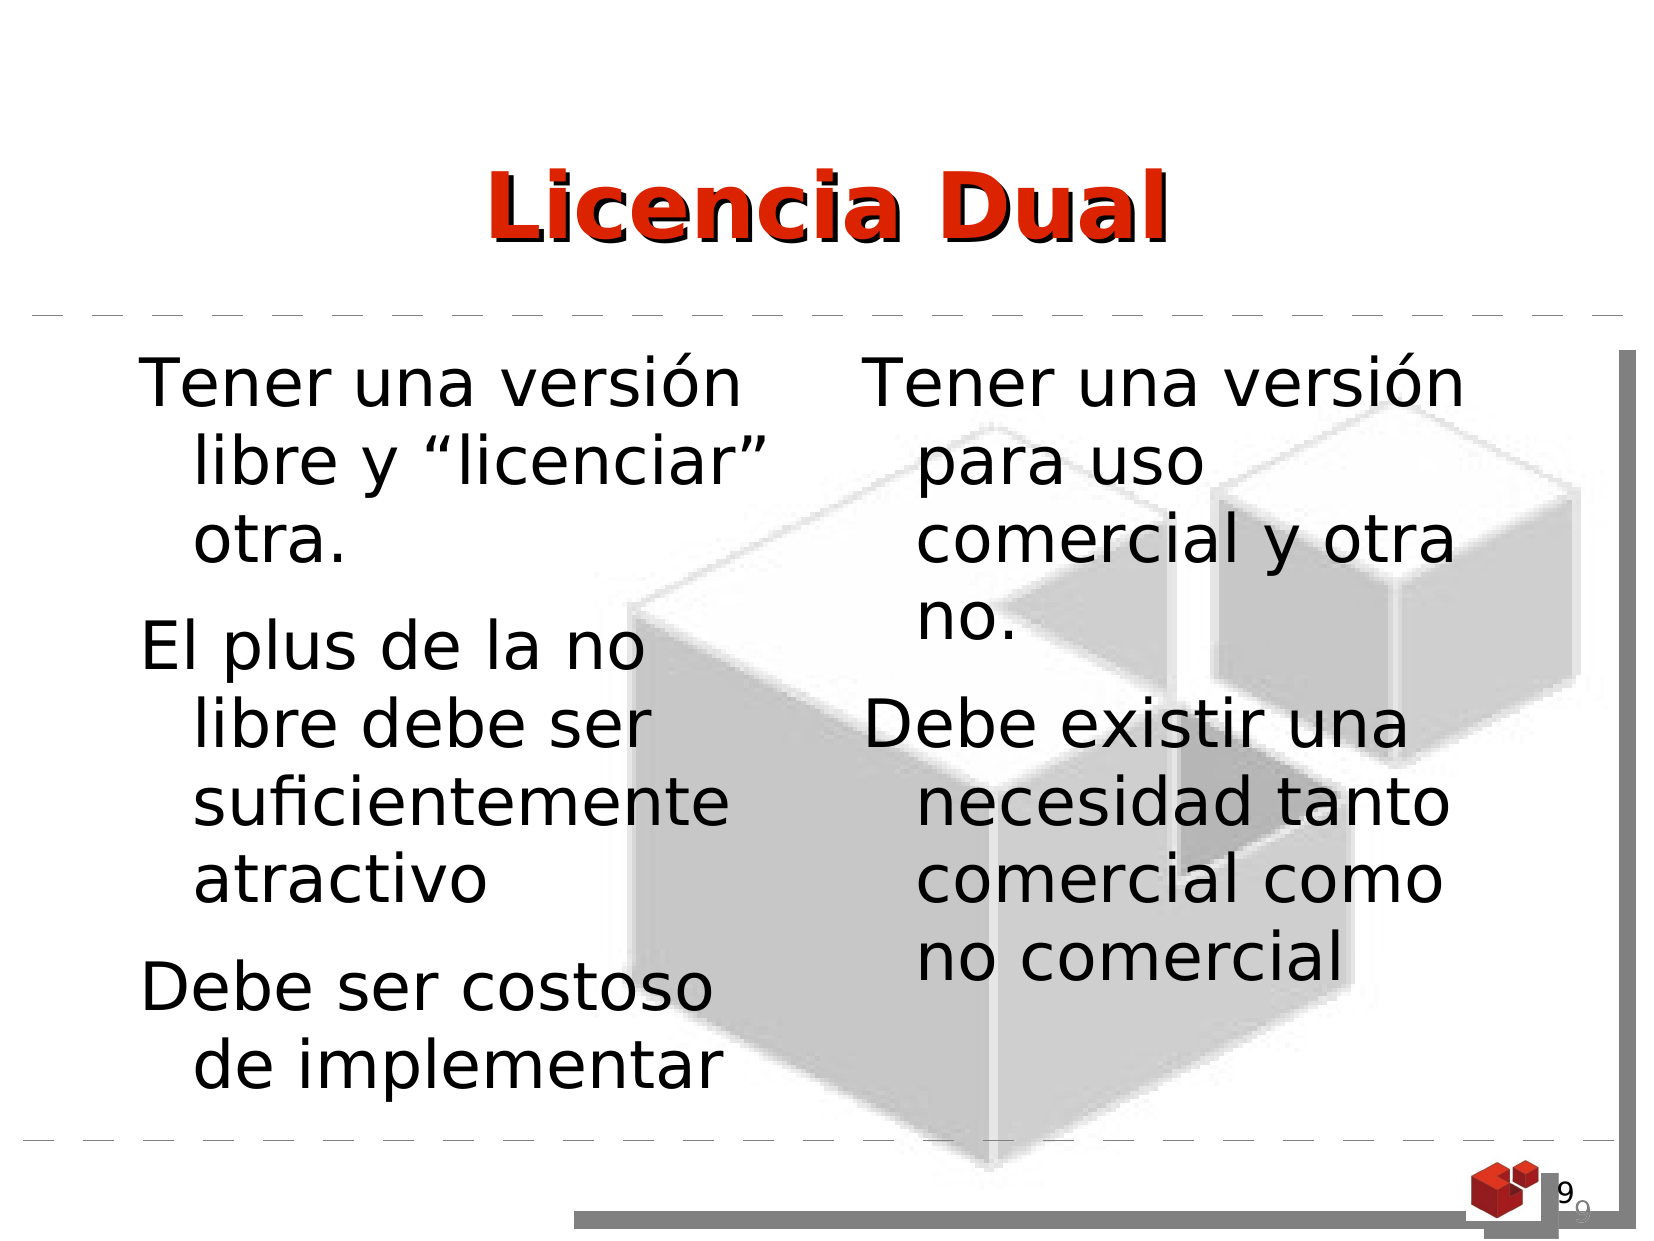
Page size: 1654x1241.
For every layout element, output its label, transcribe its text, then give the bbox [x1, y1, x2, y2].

list Tener una versión libre y “licenciar” otra. El plus de la no libre debe ser suficientemente atractivo Debe ser costoso de implementar [121, 344, 811, 1127]
title Licencia Dual [121, 102, 1534, 311]
picture [1579, 1203, 1586, 1211]
picture [1559, 1193, 1570, 1201]
picture [557, 333, 1619, 1221]
picture [1561, 1184, 1569, 1193]
list Tener una versión para uso comercial y otra no. Debe existir una necesidad tanto comercial como no comercial [844, 344, 1534, 1127]
